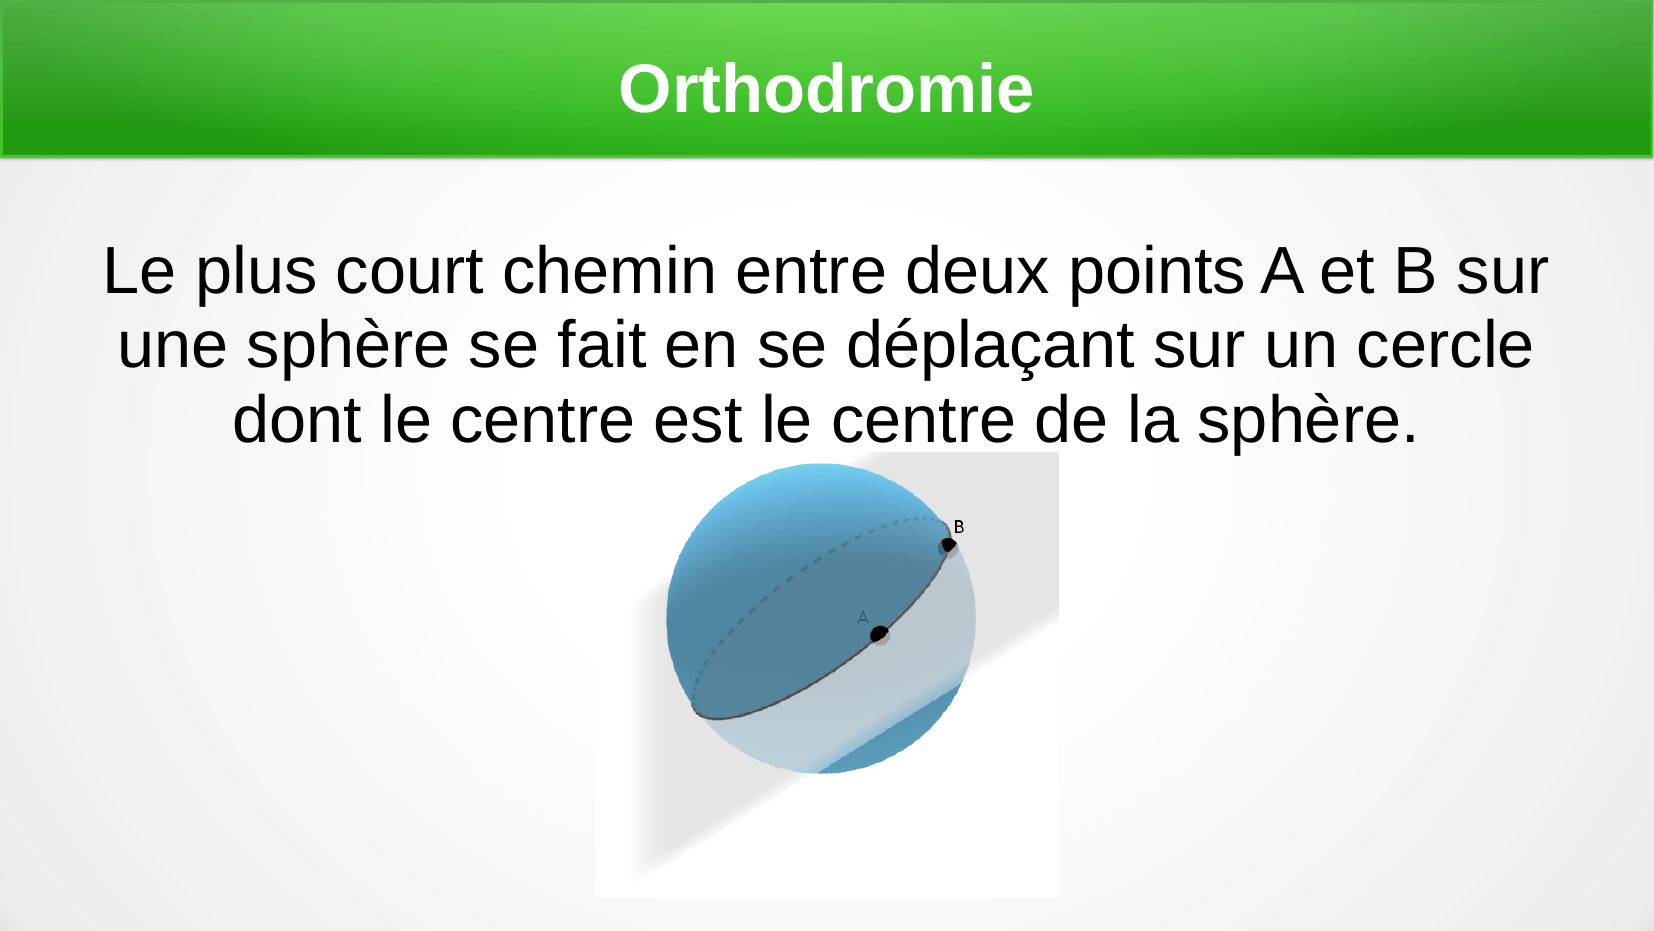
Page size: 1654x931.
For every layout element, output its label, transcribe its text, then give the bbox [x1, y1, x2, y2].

title Orthodromie [82, 35, 1571, 142]
subtitle Le plus court chemin entre deux points A et B sur une sphère se fait en se déplaçant sur un cercle dont le centre est le centre de la sphère. [82, 224, 1571, 764]
picture [595, 452, 1059, 898]
